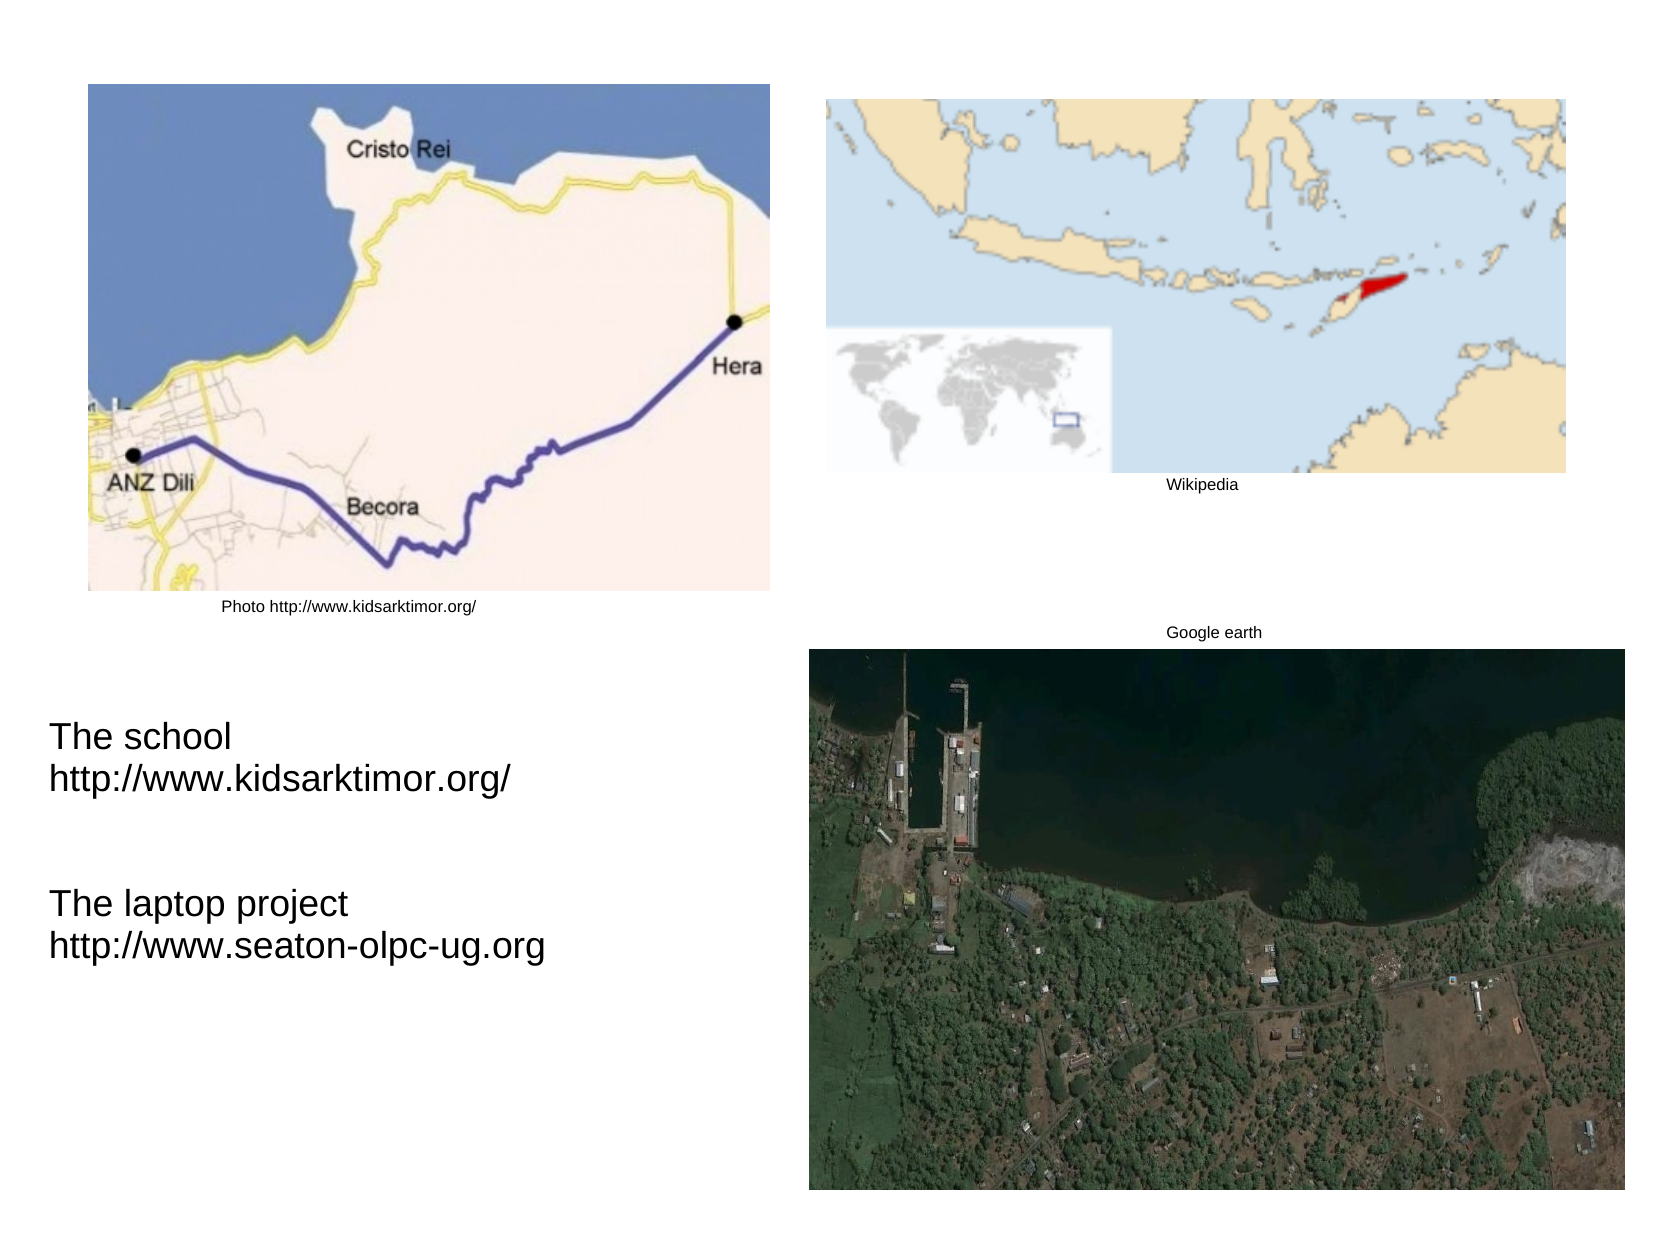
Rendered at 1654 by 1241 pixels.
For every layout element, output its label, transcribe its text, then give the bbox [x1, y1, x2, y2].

picture [88, 84, 770, 591]
picture [809, 649, 1625, 1190]
text_box Wikipedia [1151, 468, 1565, 502]
text_box Photo http://www.kidsarktimor.org/ [206, 590, 697, 648]
text_box Google earth [1151, 616, 1565, 650]
picture [826, 99, 1566, 473]
text_box The school http://www.kidsarktimor.org/ The laptop project http://www.seaton-olpc-ug.org [34, 708, 768, 975]
